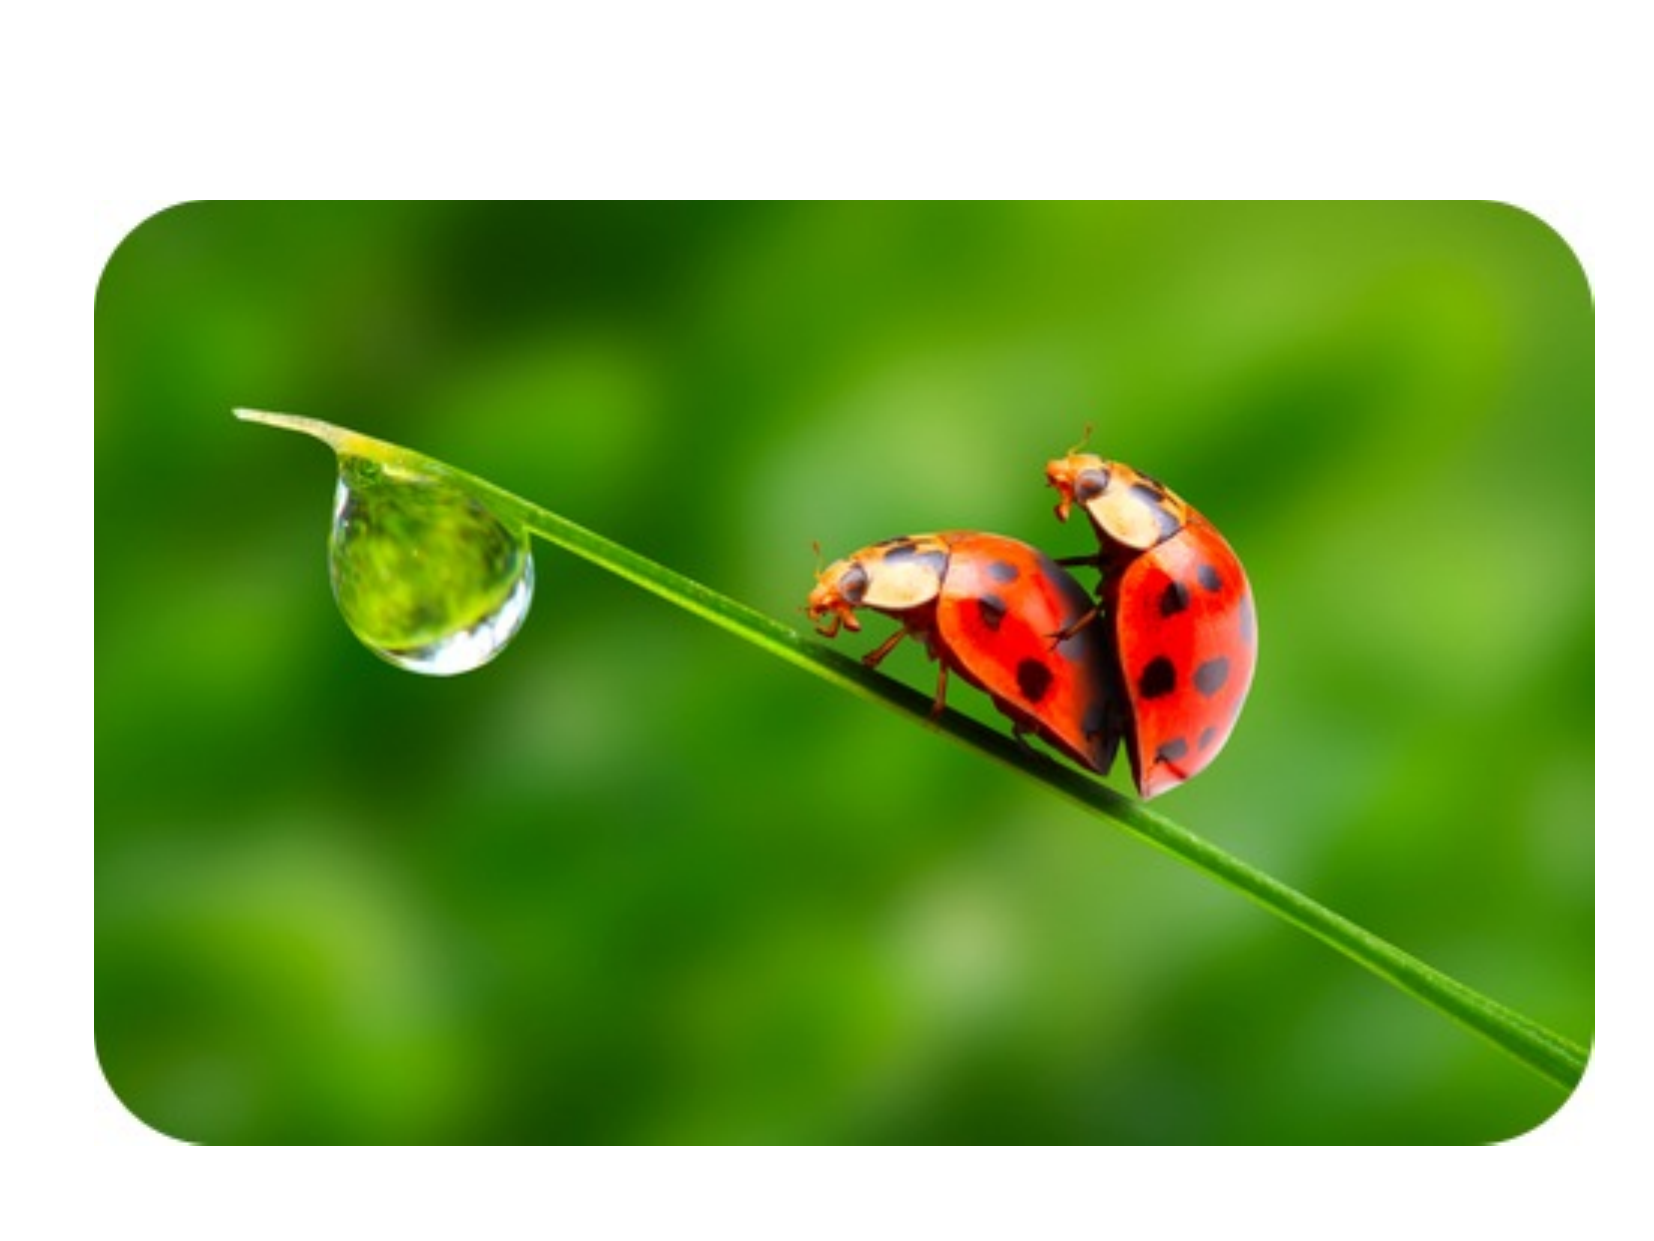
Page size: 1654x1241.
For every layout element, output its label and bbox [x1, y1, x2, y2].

picture [94, 200, 1595, 1146]
